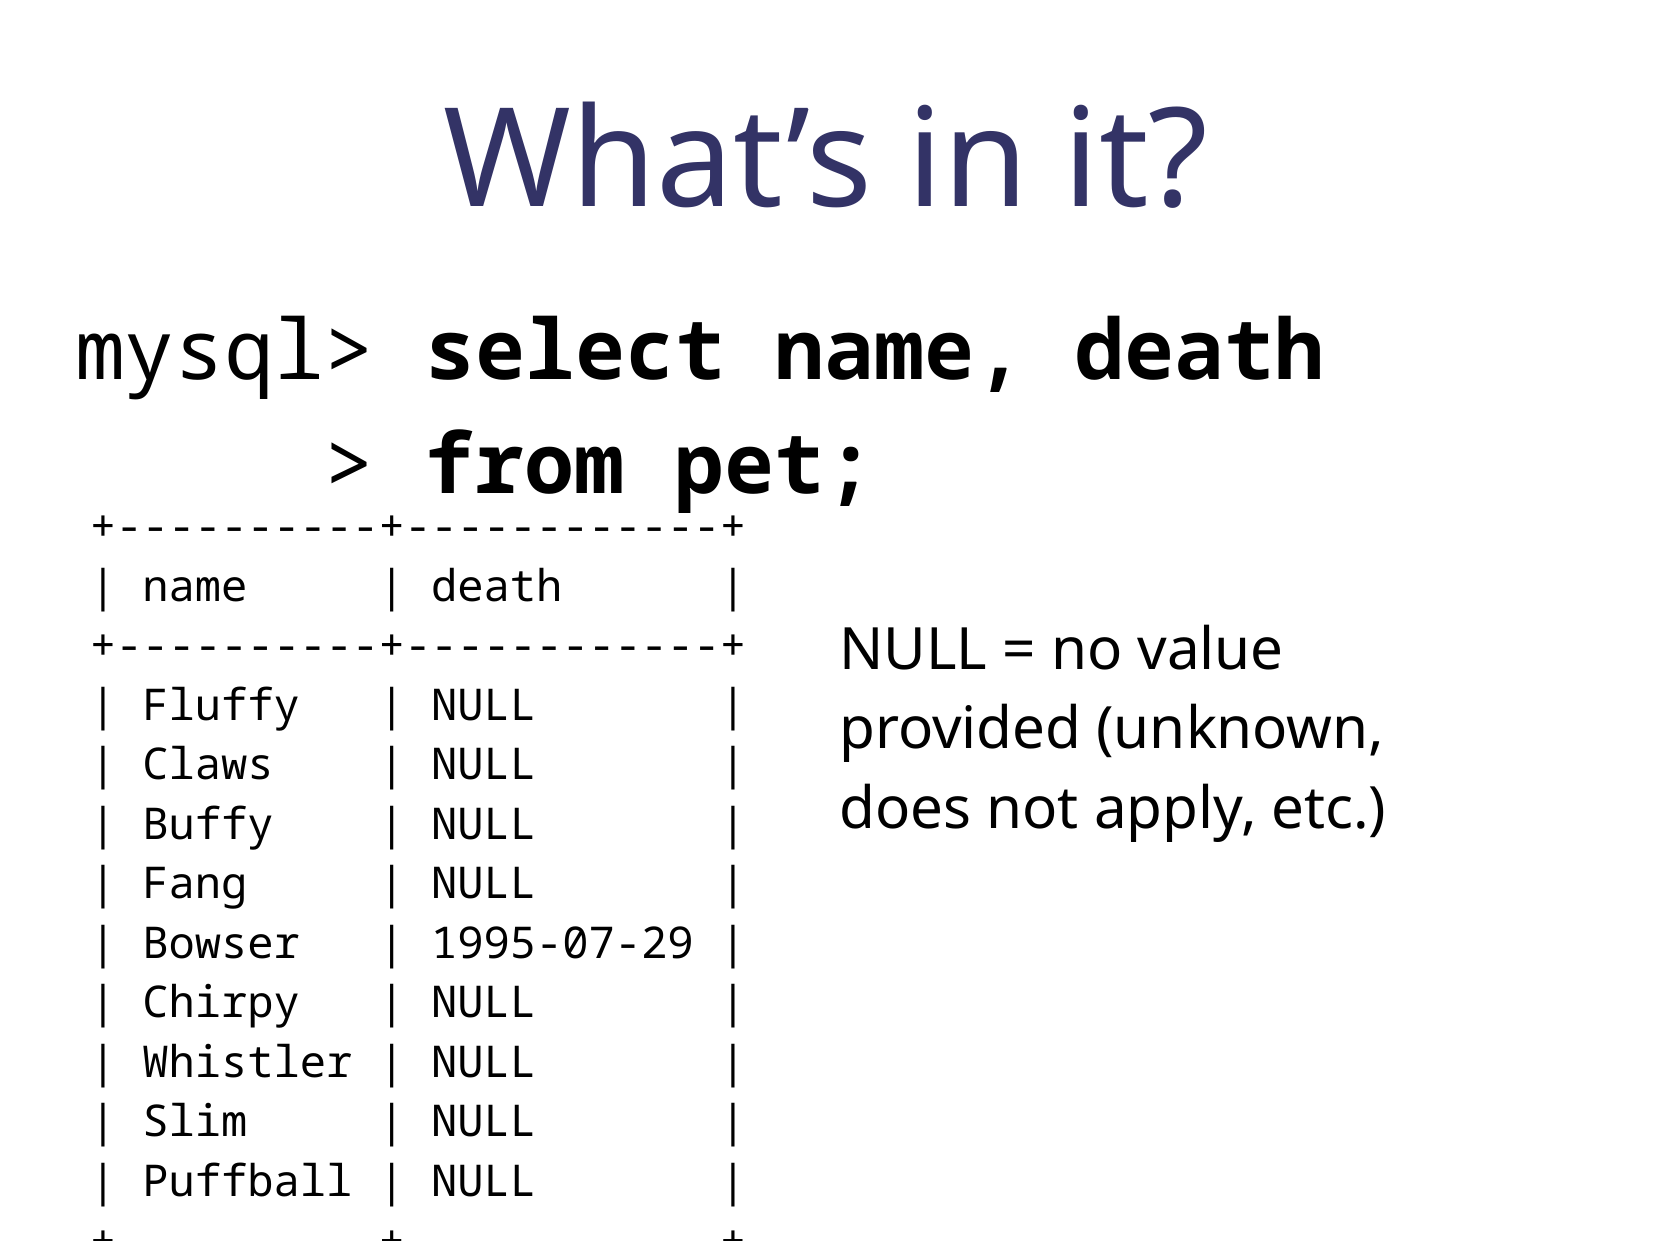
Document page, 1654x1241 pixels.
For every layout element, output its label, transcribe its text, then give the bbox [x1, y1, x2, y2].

text_box NULL = no value provided (unknown, does not apply, etc.) [825, 600, 1538, 828]
title What’s in it? [0, 56, 1654, 250]
text_box +----------+------------+ | name | death | +----------+------------+ | Fluffy | NULL | | Claws | NULL | | Buffy | NULL | | Fang | NULL | | Bowser | 1995-07-29 | | Chirpy | NULL | | Whistler | NULL | | Slim | NULL | | Puffball | NULL | +----------+------------+ 9 rows in set (0.00 sec) [75, 487, 1613, 1223]
subtitle mysql> select name, death > from pet; [75, 290, 1564, 487]
